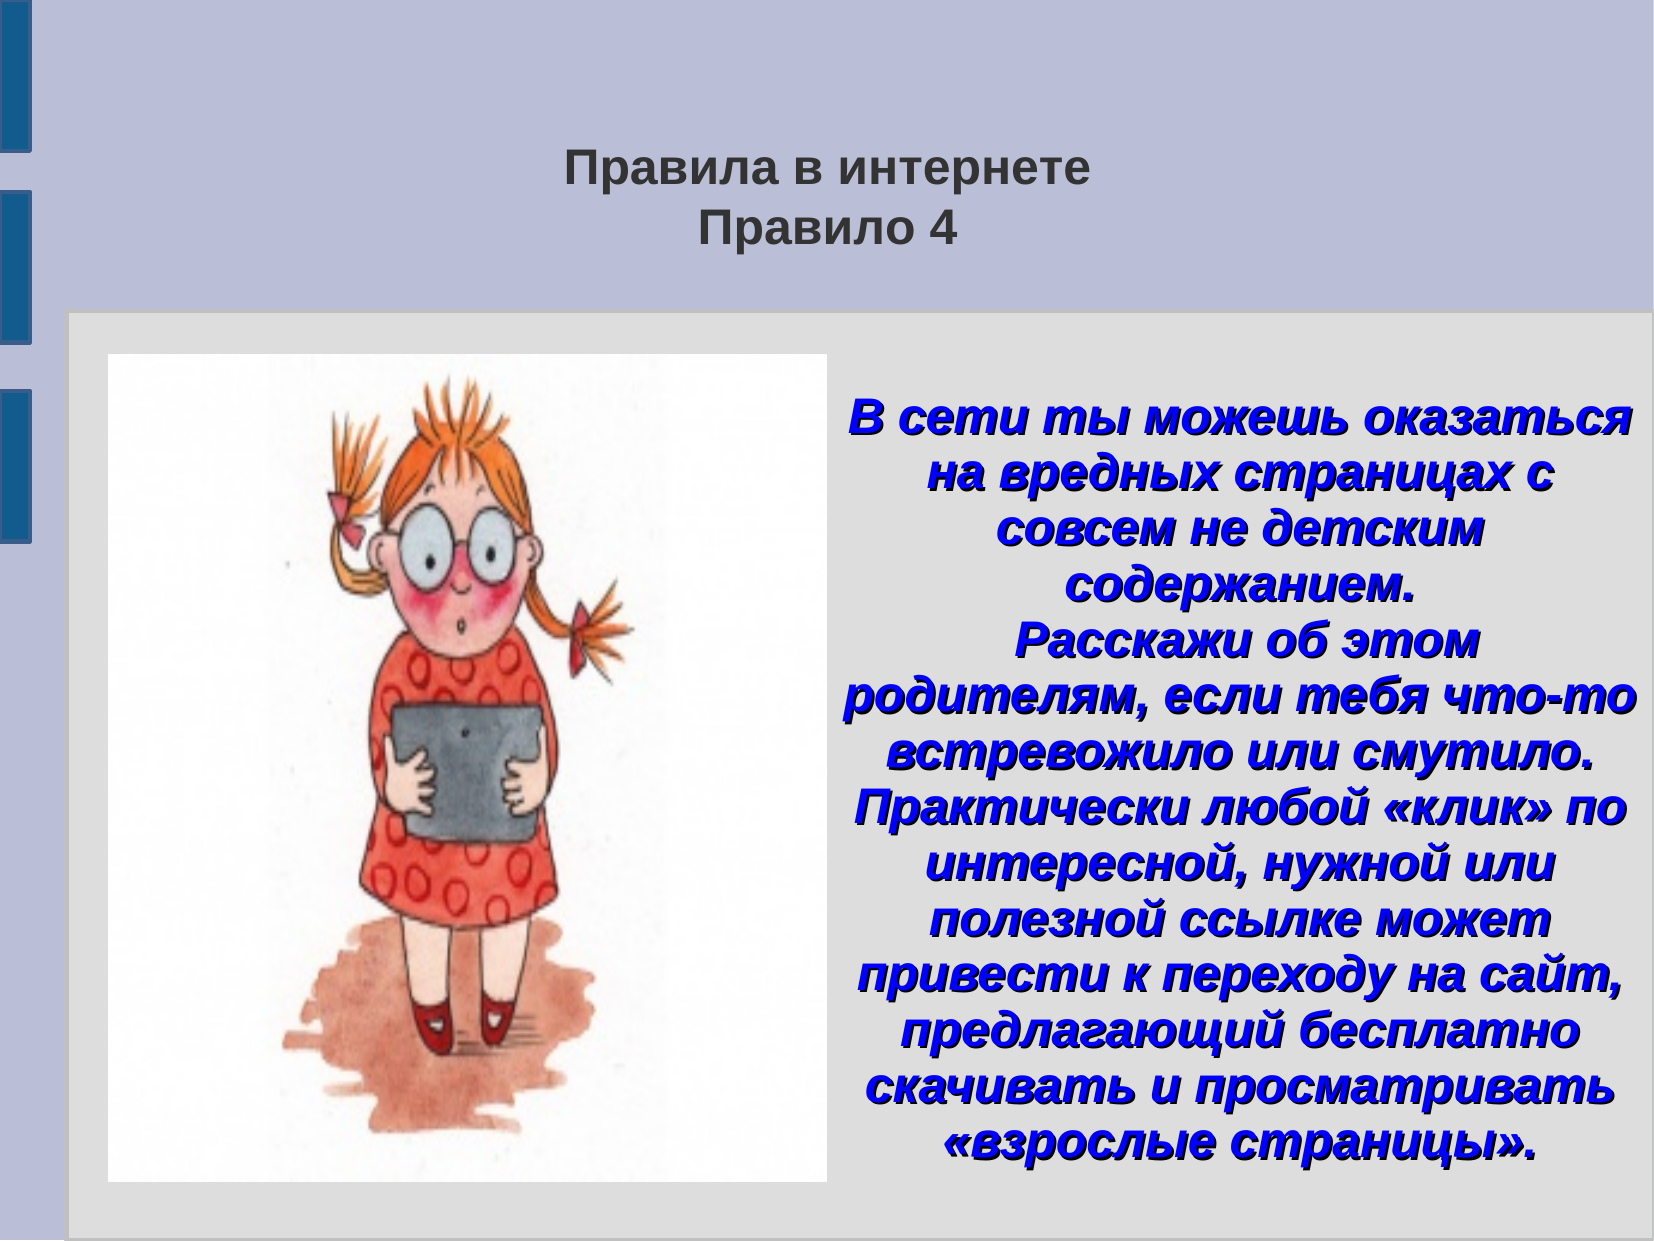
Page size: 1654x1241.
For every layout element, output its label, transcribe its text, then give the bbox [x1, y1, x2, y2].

text_box В сети ты можешь оказаться на вредных страницах с совсем не детским содержанием. Расскажи об этом родителям, если тебя что-то встревожило или смутило. Практически любой «клик» по интересной, нужной или полезной ссылке может привести к переходу на сайт, предлагающий бесплатно скачивать и просматривать «взрослые страницы». [826, 324, 1654, 1195]
picture [108, 354, 826, 1182]
title Правила в интернете Правило 4 [121, 91, 1534, 299]
